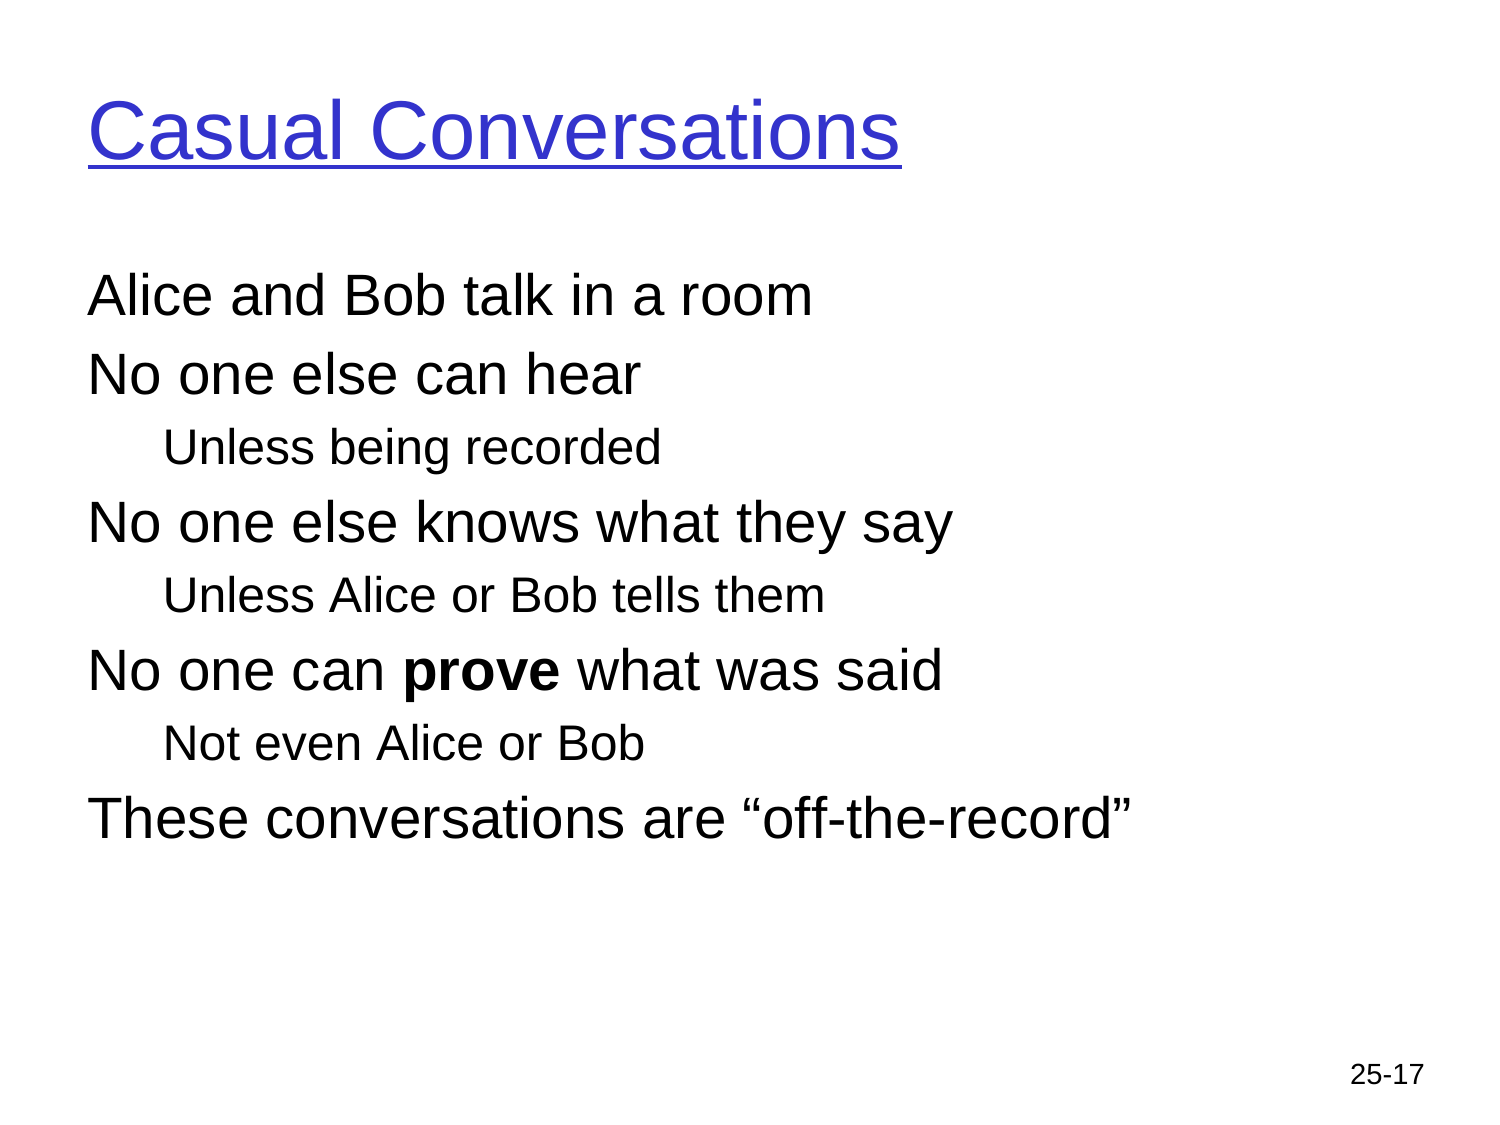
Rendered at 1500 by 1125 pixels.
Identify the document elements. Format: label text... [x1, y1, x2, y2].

title Casual Conversations [87, 23, 1363, 239]
list Alice and Bob talk in a room No one else can hear Unless being recorded No one else knows what they say Unless Alice or Bob tells them No one can prove what was said Not even Alice or Bob These conversations are “off-the-record” [87, 262, 1363, 1026]
